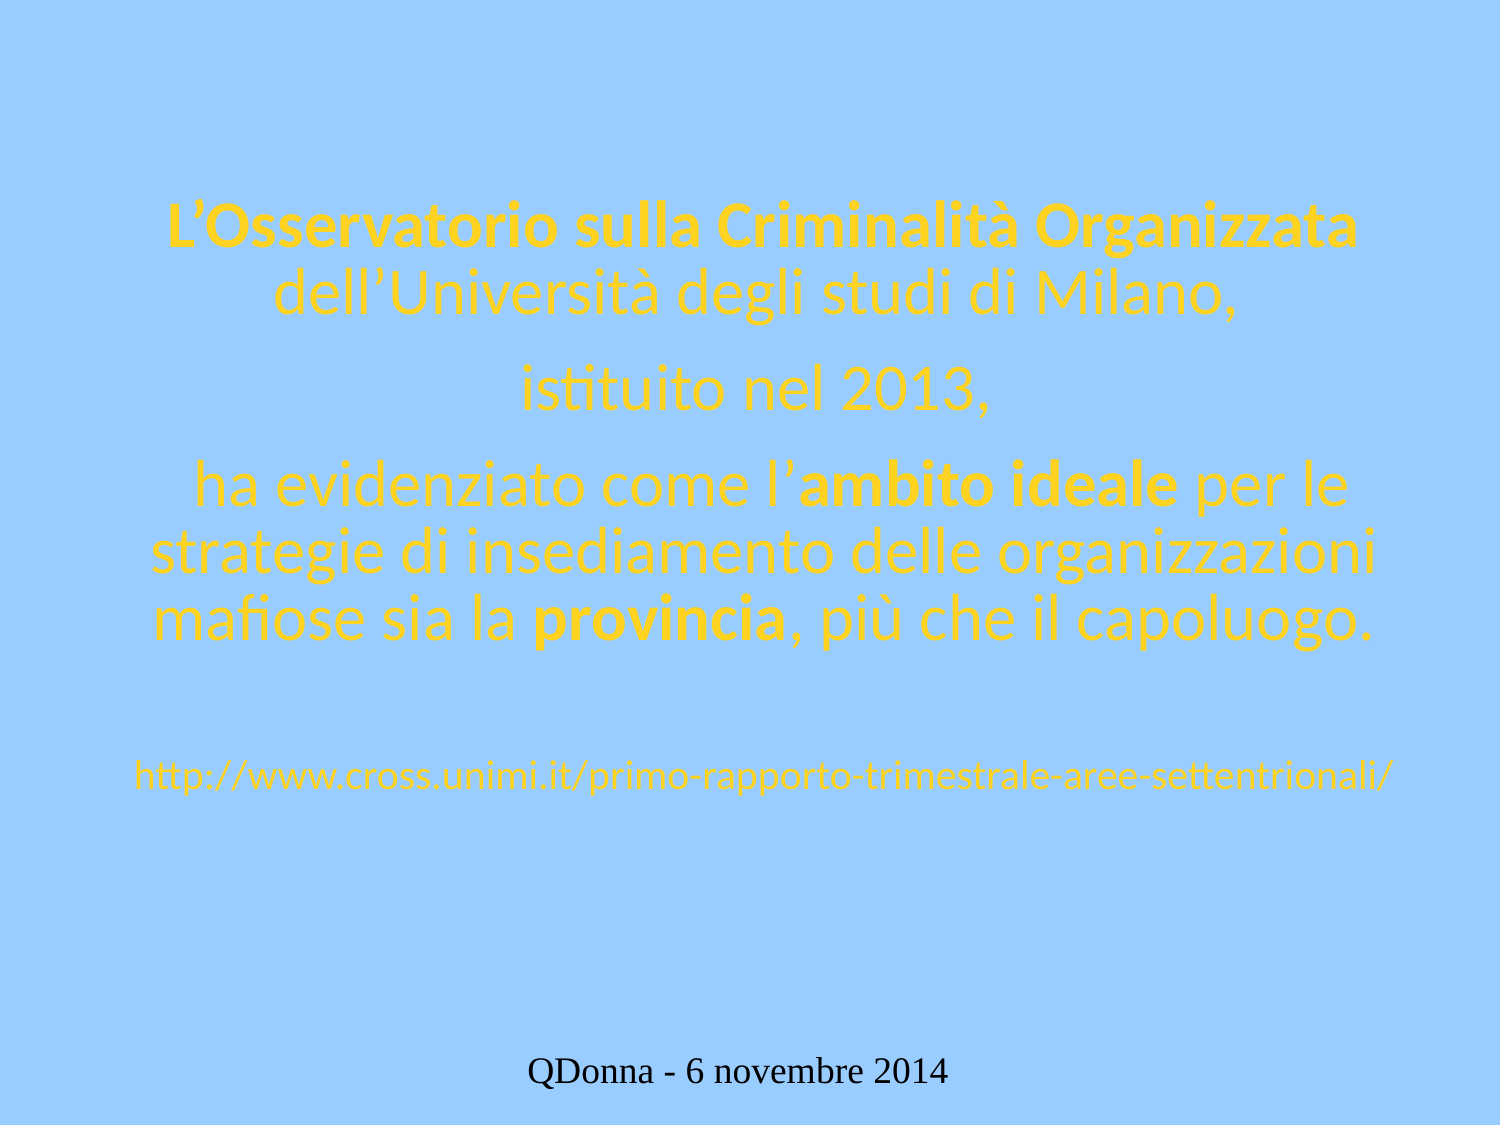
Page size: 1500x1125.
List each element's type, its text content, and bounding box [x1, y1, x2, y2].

list L’Osservatorio sulla Criminalità Organizzata dell’Università degli studi di Milano, istituito nel 2013, ha evidenziato come l’ambito ideale per le strategie di insediamento delle organizzazioni mafiose sia la provincia, più che il capoluogo. http://www.cross.unimi.it/primo-rapporto-trimestrale-aree-settentrionali/ [75, 93, 1454, 1043]
